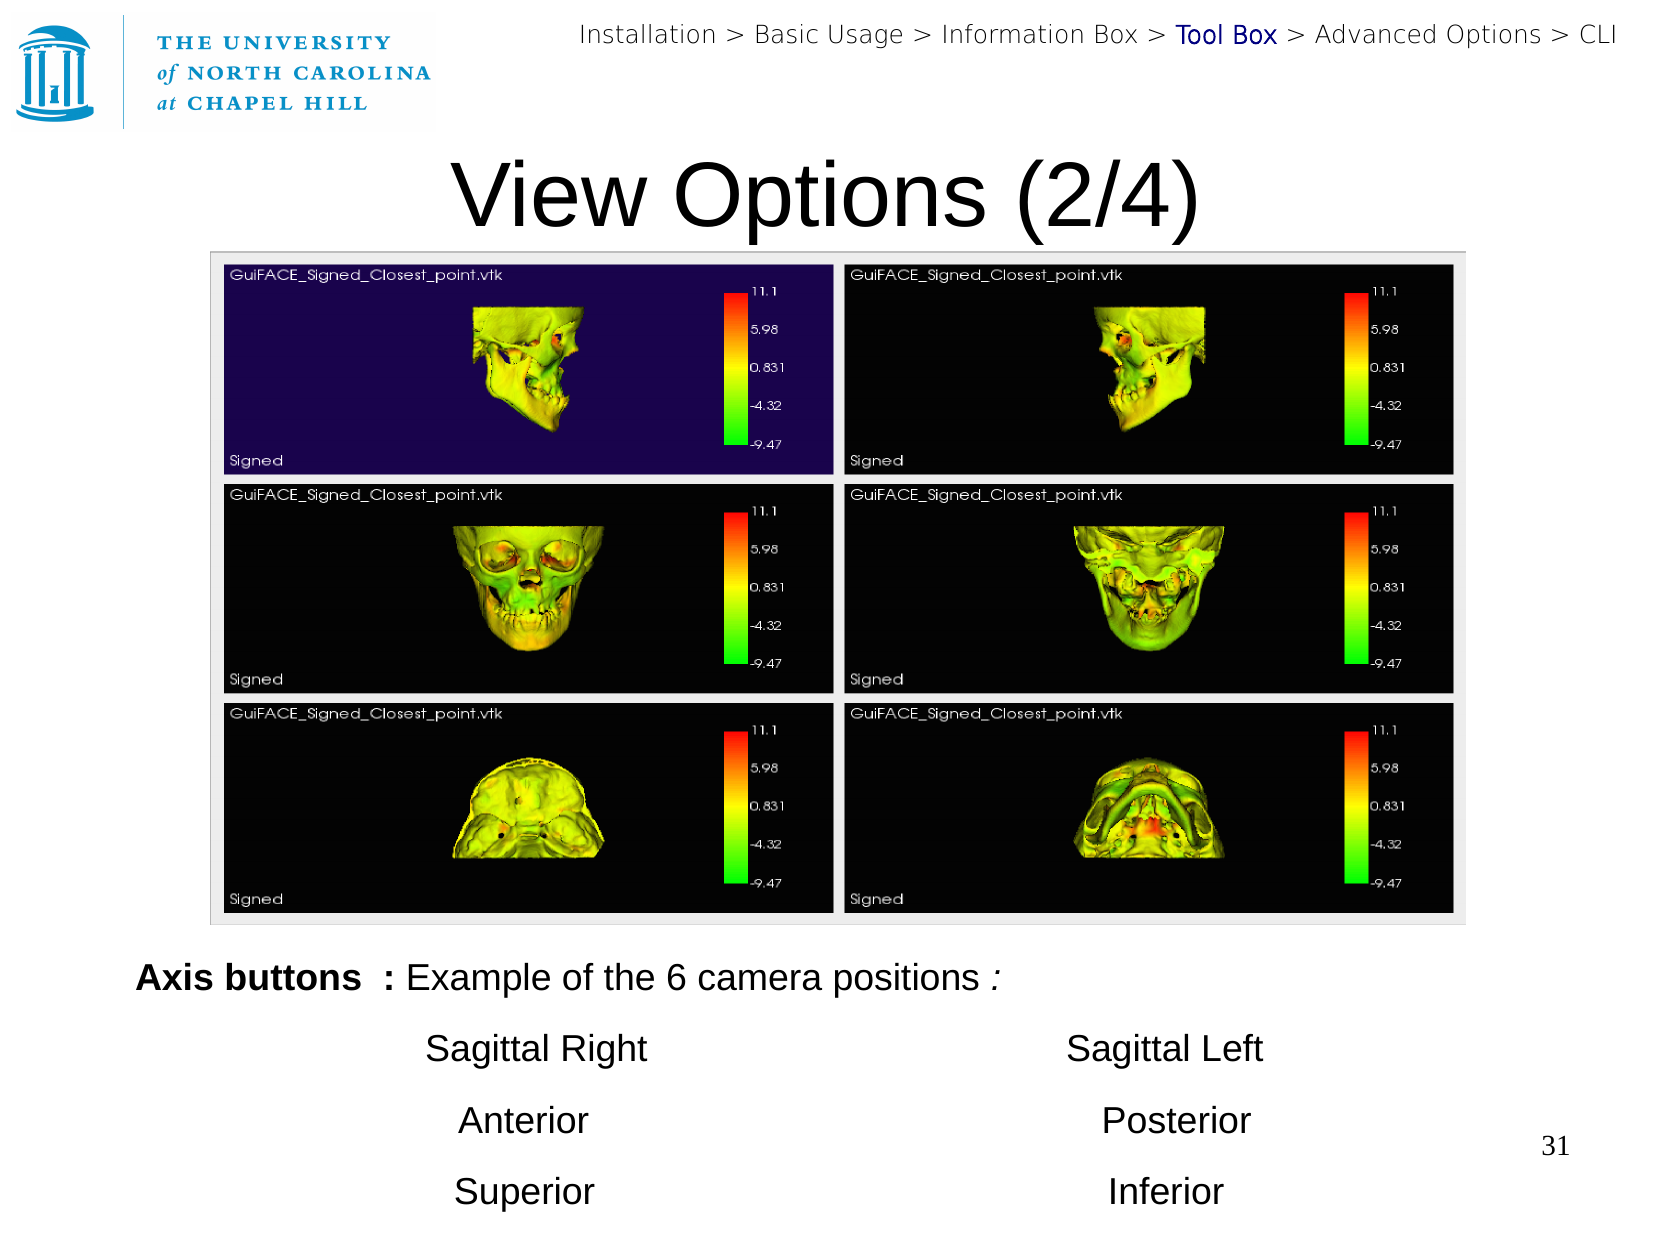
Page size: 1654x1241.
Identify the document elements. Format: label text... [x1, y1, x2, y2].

list Axis buttons : Example of the 6 camera positions : Sagittal Right Sagittal Left Anterior Posterior Superior Inferior [135, 956, 1546, 1229]
title View Options (2/4) [82, 90, 1571, 298]
picture [210, 251, 1466, 925]
text_box Installation > Basic Usage > Information Box > Tool Box > Advanced Options > CLI [564, 12, 1654, 58]
picture [11, 12, 436, 132]
